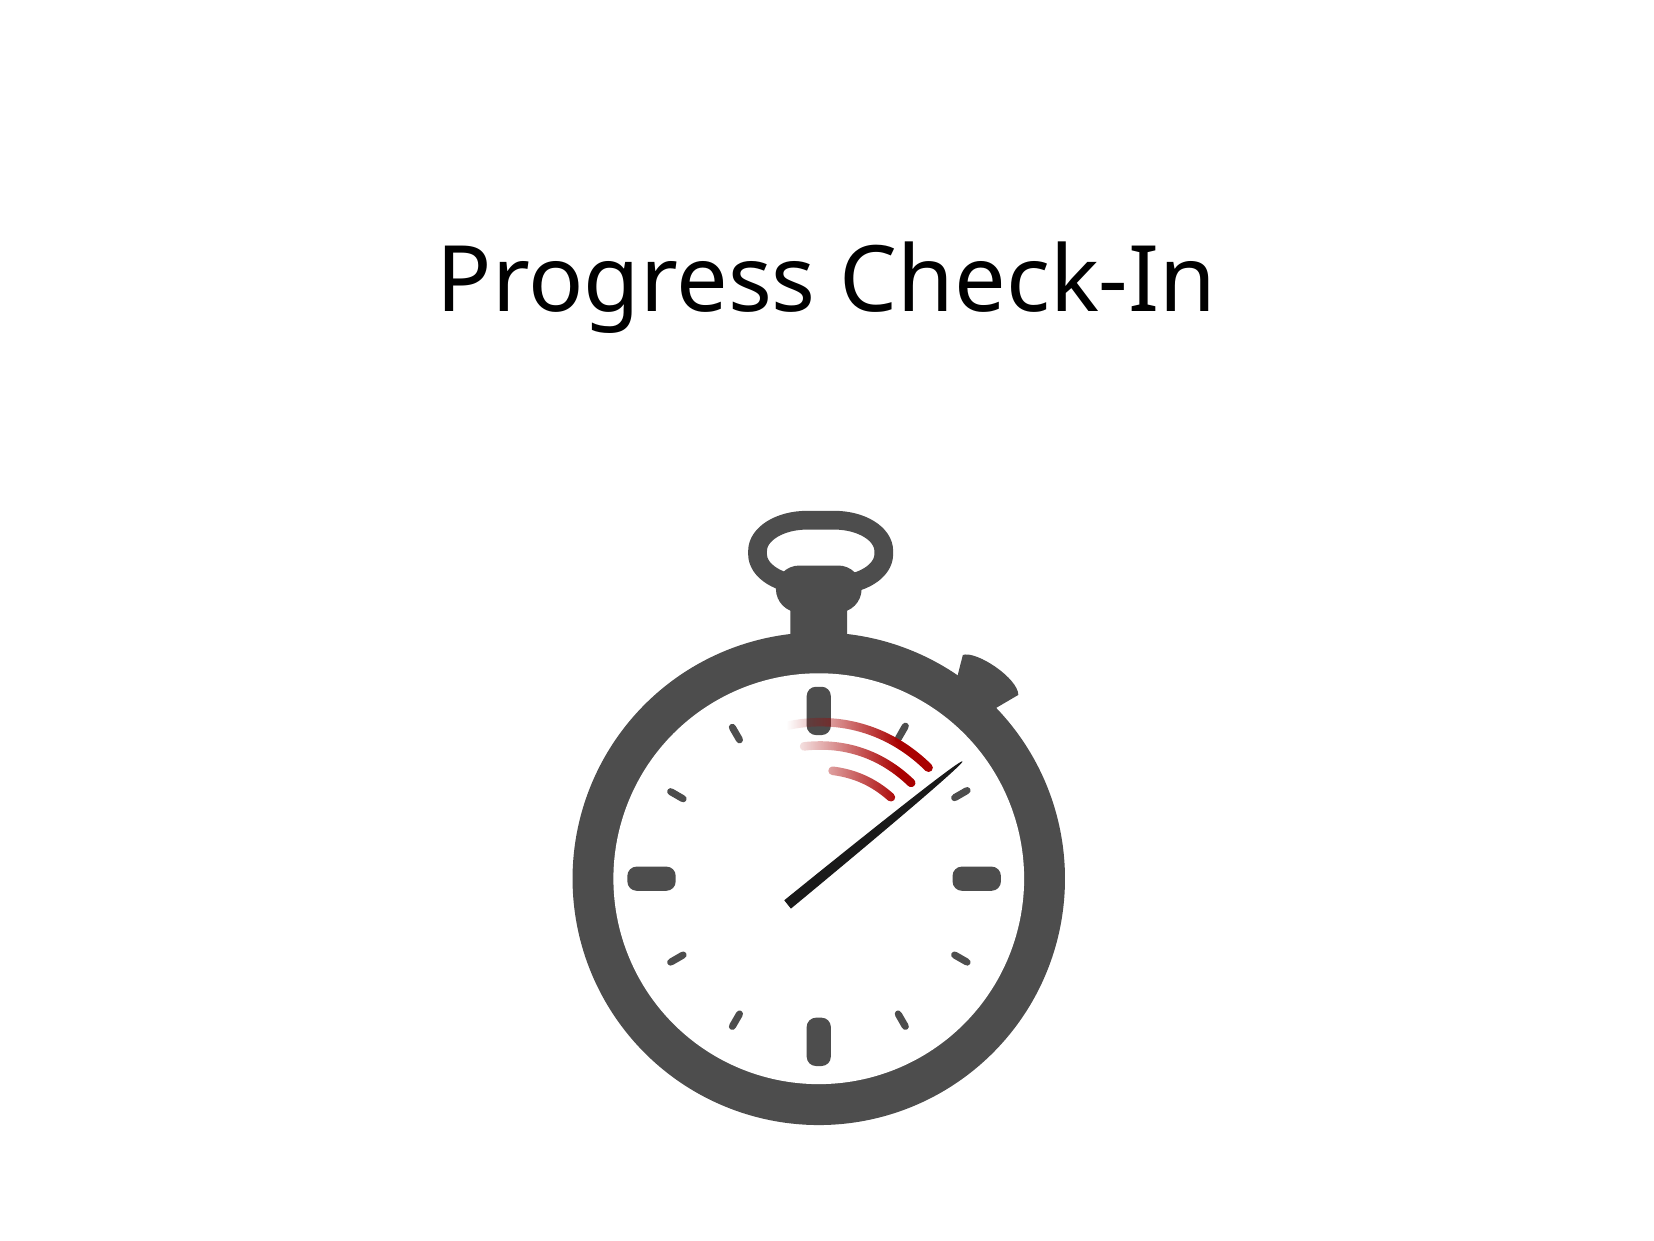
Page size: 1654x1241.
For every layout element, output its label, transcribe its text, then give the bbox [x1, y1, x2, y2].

subtitle Progress Check-In [82, 0, 1571, 757]
picture [572, 510, 1066, 1126]
